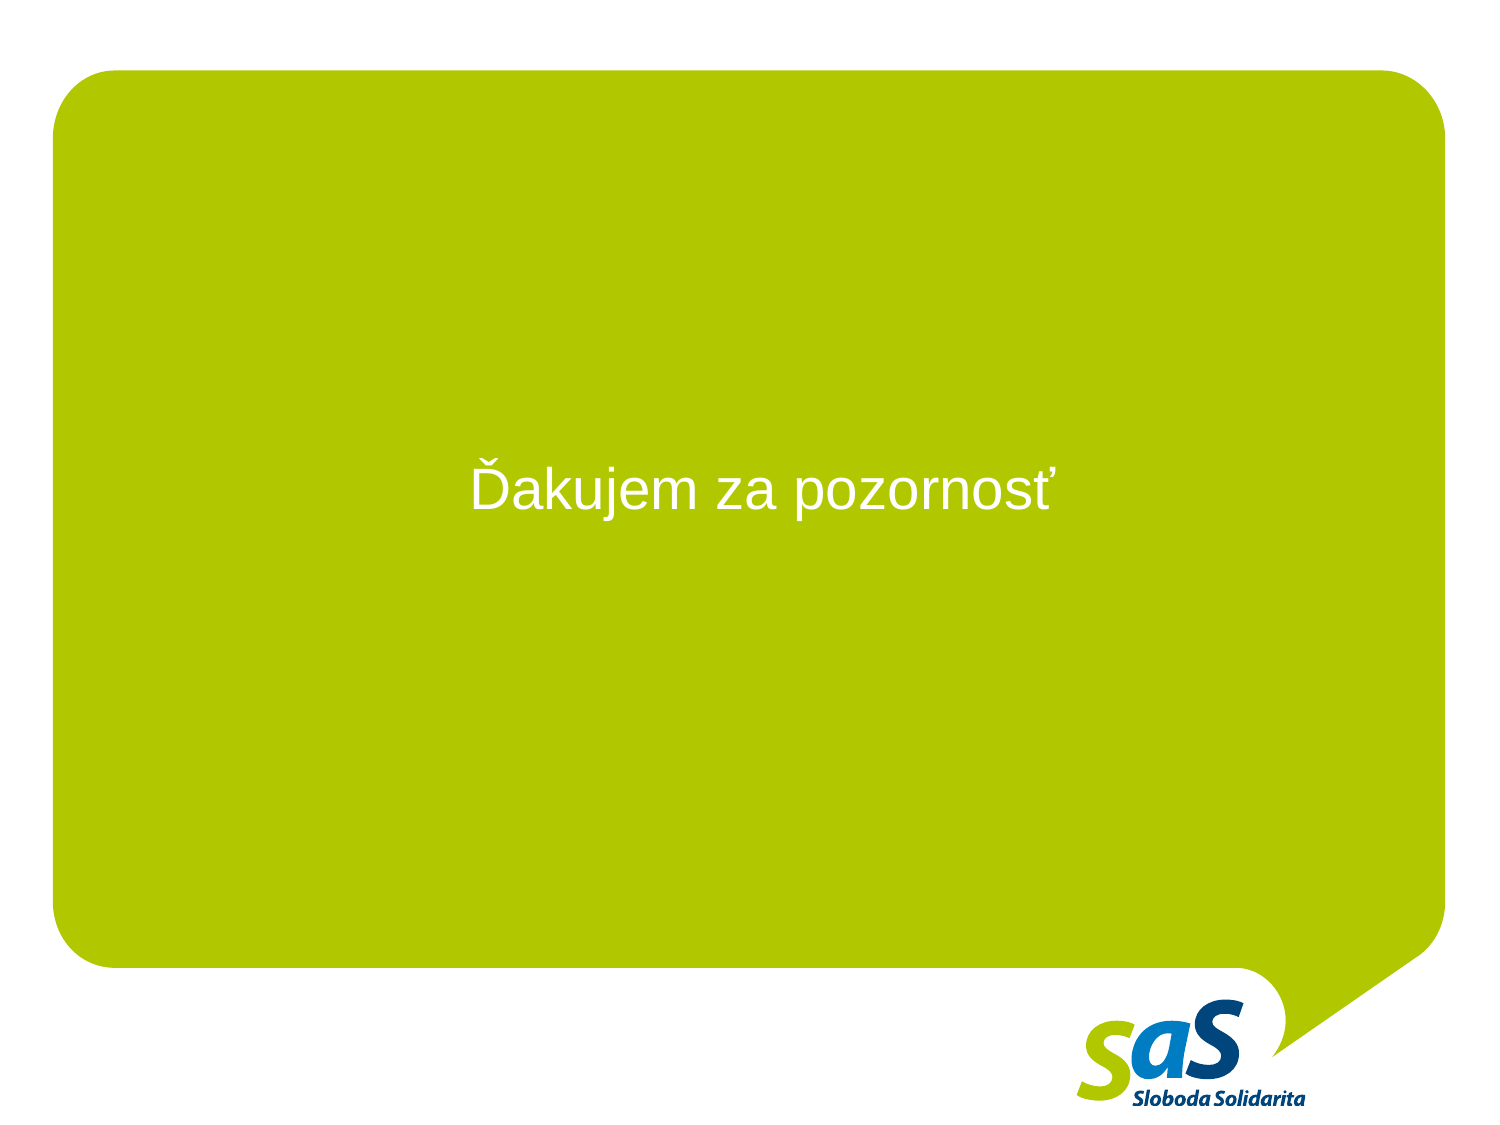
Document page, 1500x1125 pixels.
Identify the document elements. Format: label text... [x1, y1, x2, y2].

title Ďakujem za pozornosť [187, 386, 1338, 600]
